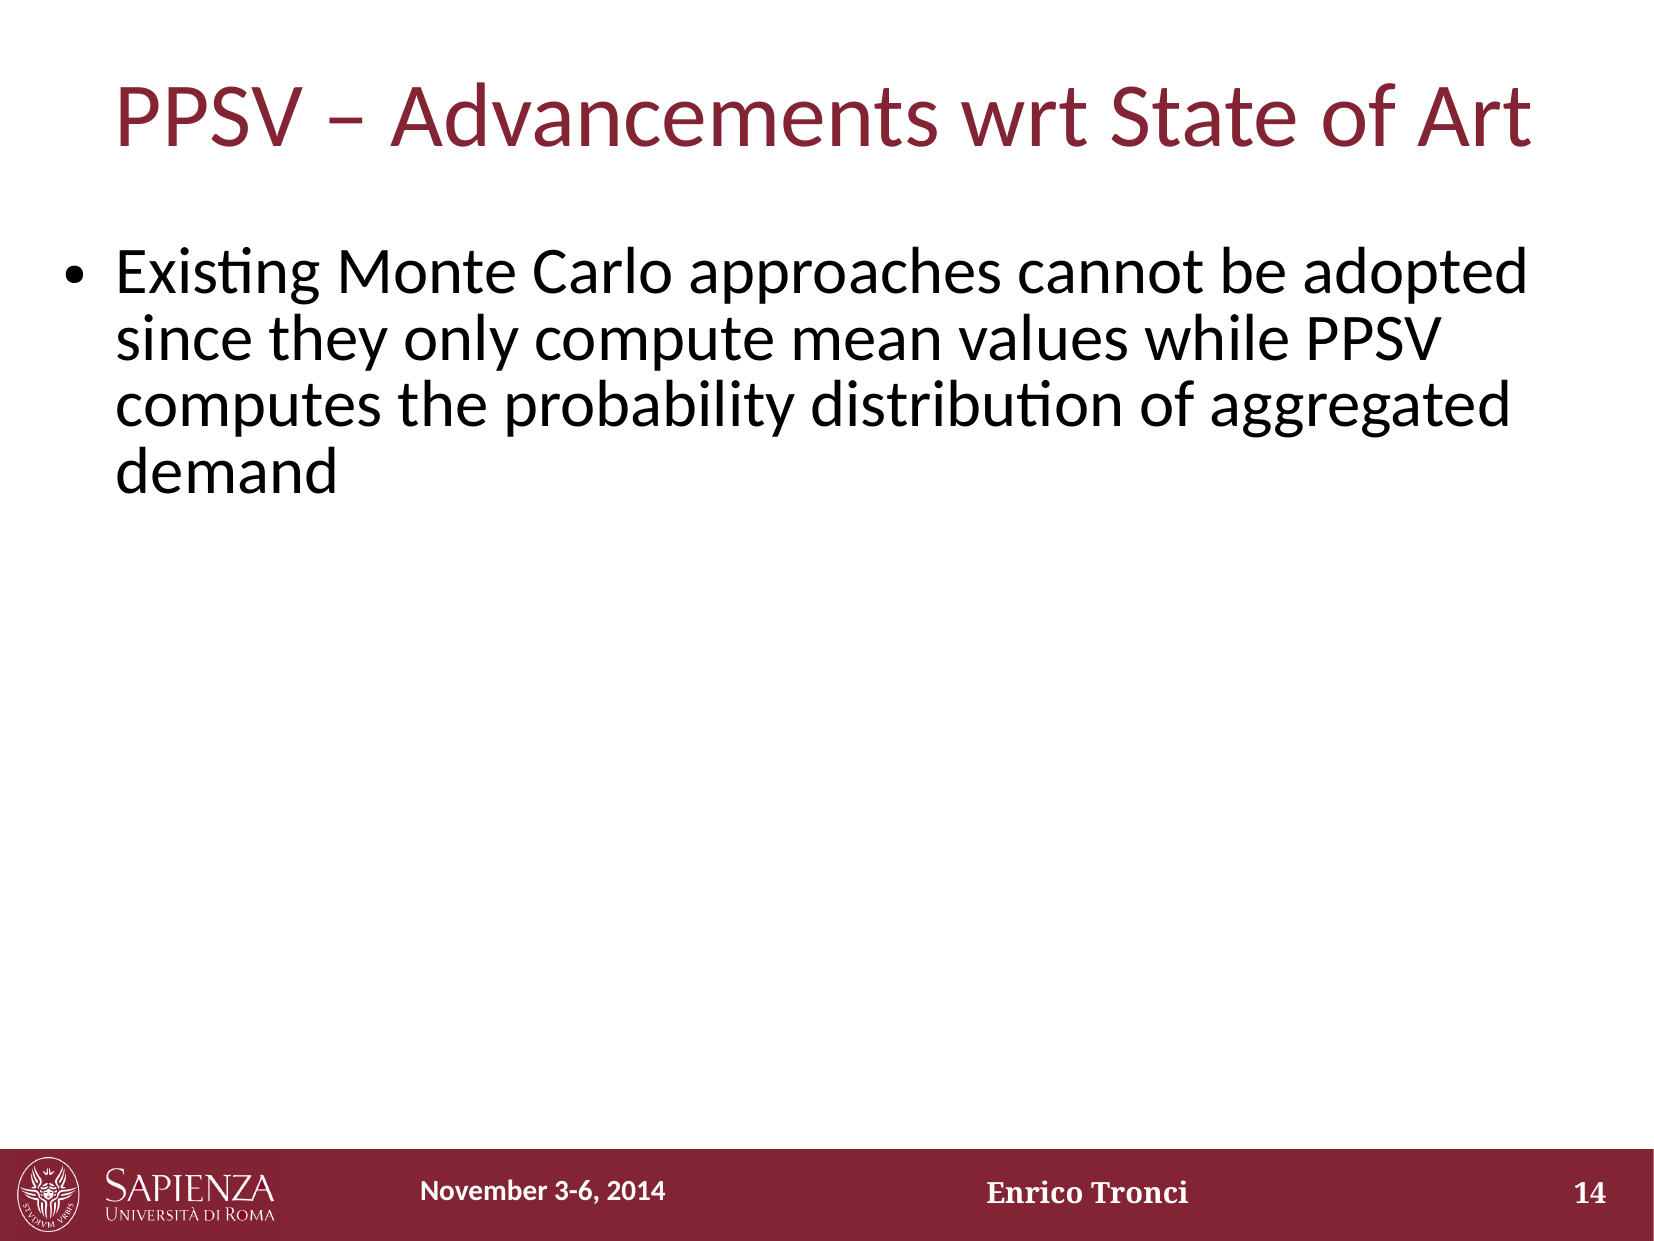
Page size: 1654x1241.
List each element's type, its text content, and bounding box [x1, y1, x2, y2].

picture [14, 1149, 280, 1241]
list Existing Monte Carlo approaches cannot be adopted since they only compute mean values while PPSV computes the probability distribution of aggregated demand [45, 243, 1606, 1129]
title PPSV – Advancements wrt State of Art [45, 16, 1606, 231]
